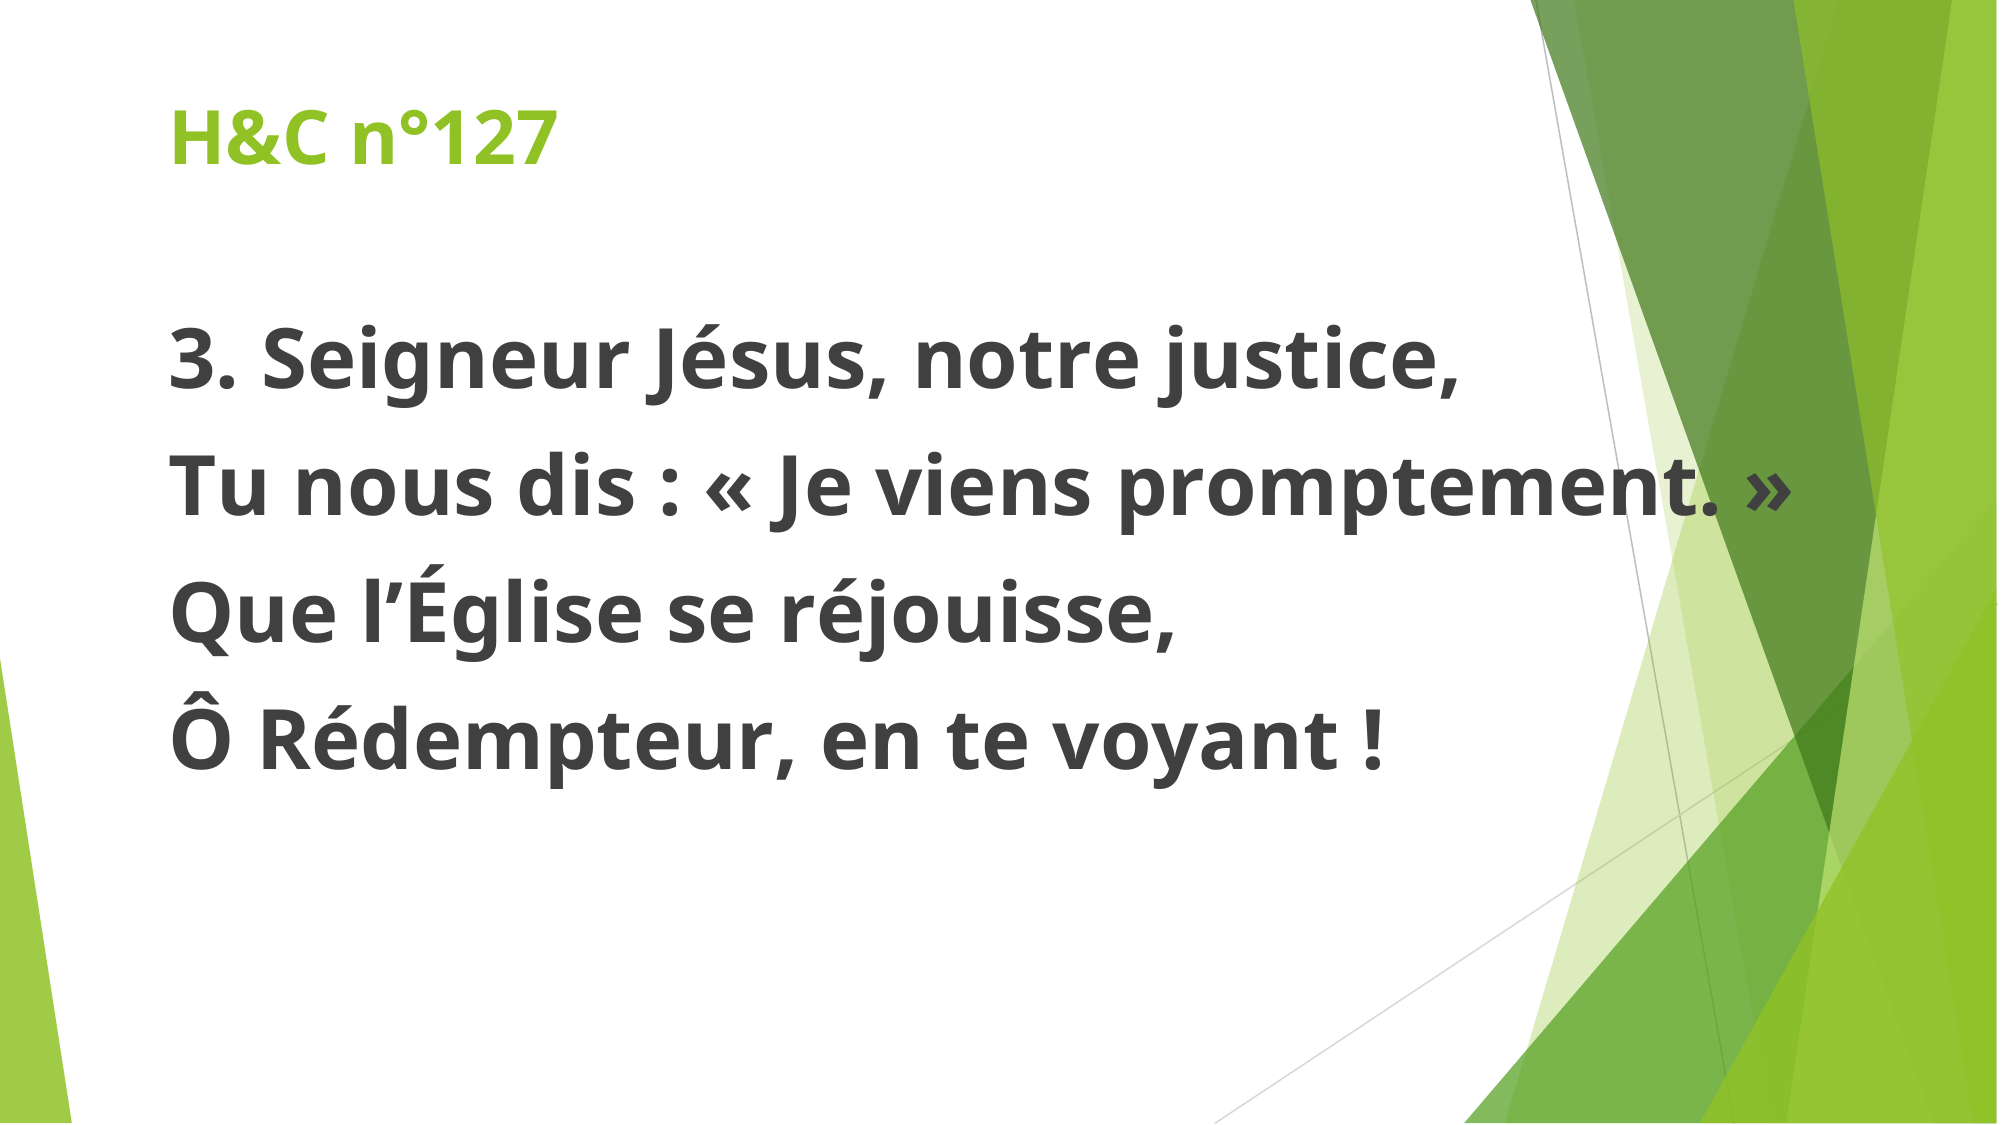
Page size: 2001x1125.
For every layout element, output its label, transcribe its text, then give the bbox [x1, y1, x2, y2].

text_box 3. Seigneur Jésus, notre justice, Tu nous dis : « Je viens promptement. » Que l’Église se réjouisse, Ô Rédempteur, en te voyant ! [153, 283, 1985, 1075]
text_box H&C n°127 [153, 82, 603, 189]
